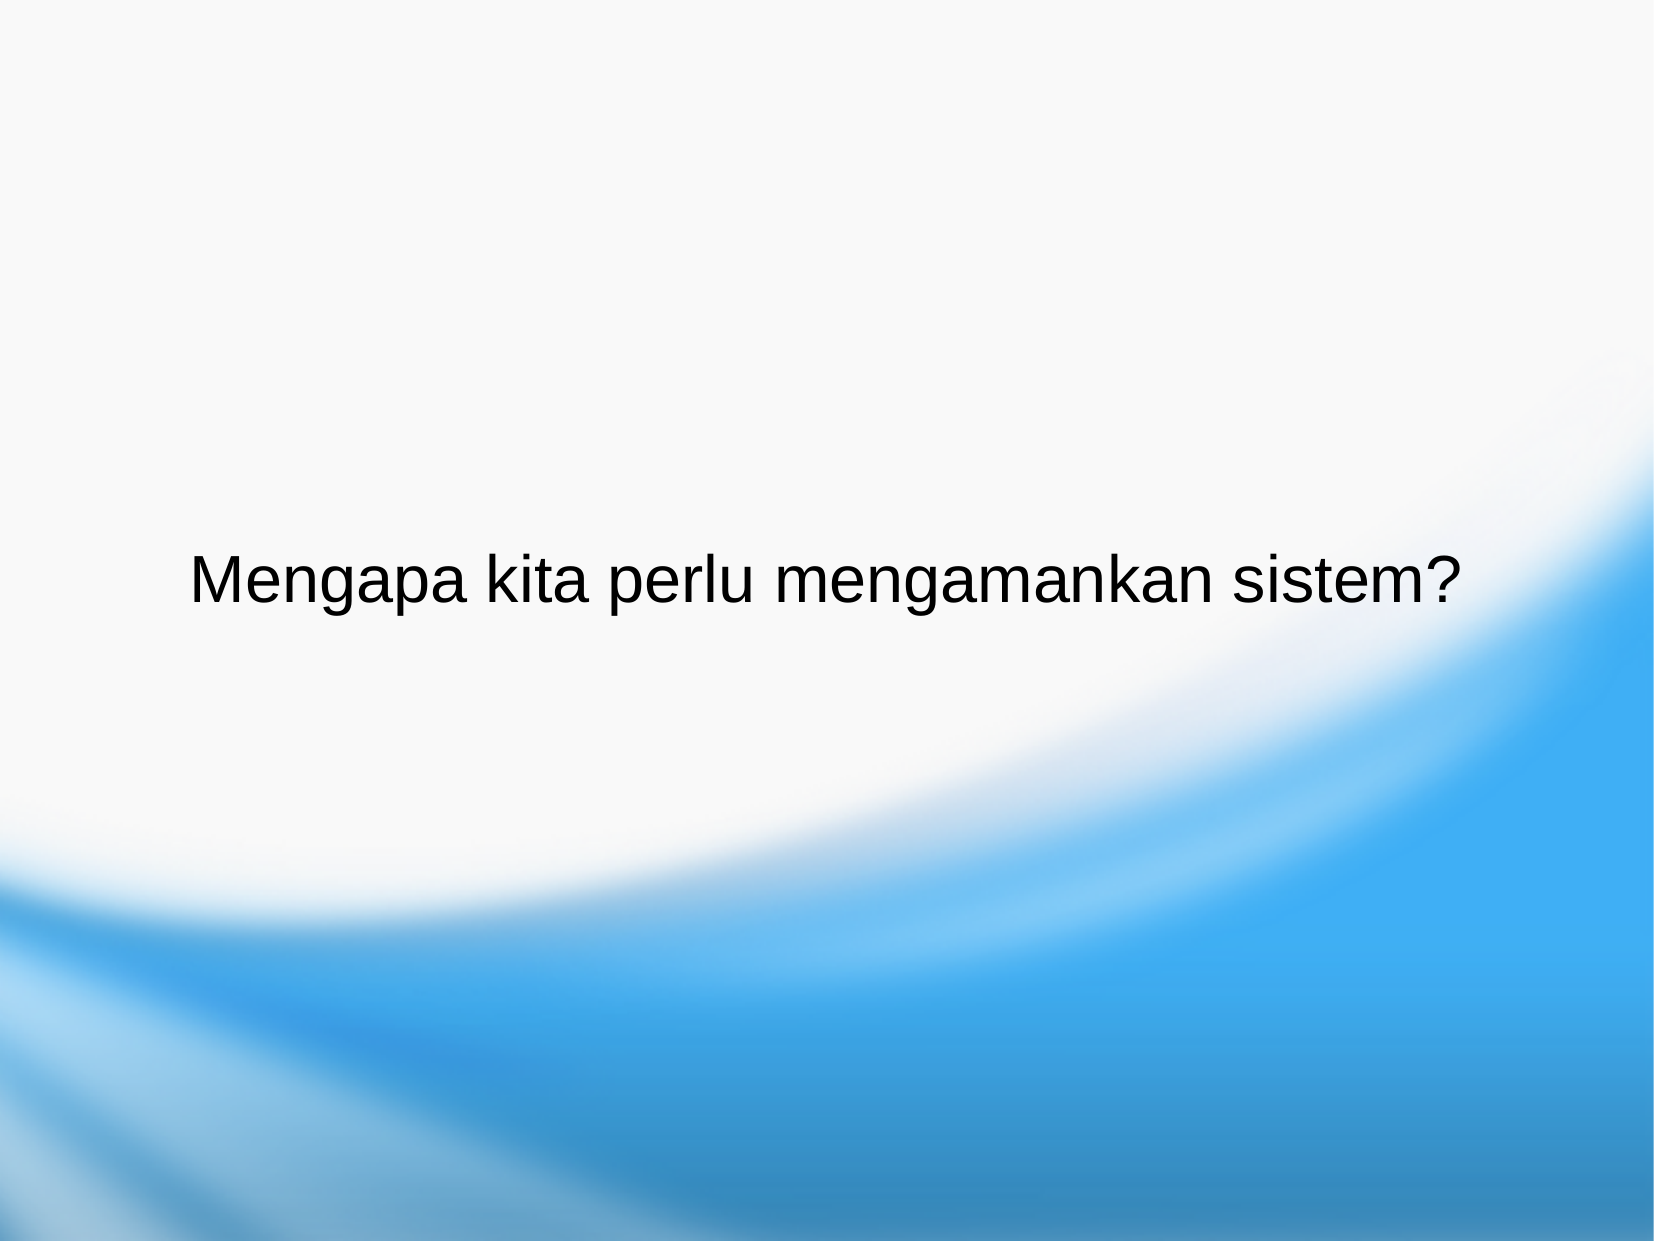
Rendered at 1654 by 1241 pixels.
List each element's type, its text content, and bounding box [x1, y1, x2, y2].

picture [0, 0, 1654, 1241]
subtitle Mengapa kita perlu mengamankan sistem? [82, 49, 1571, 1109]
